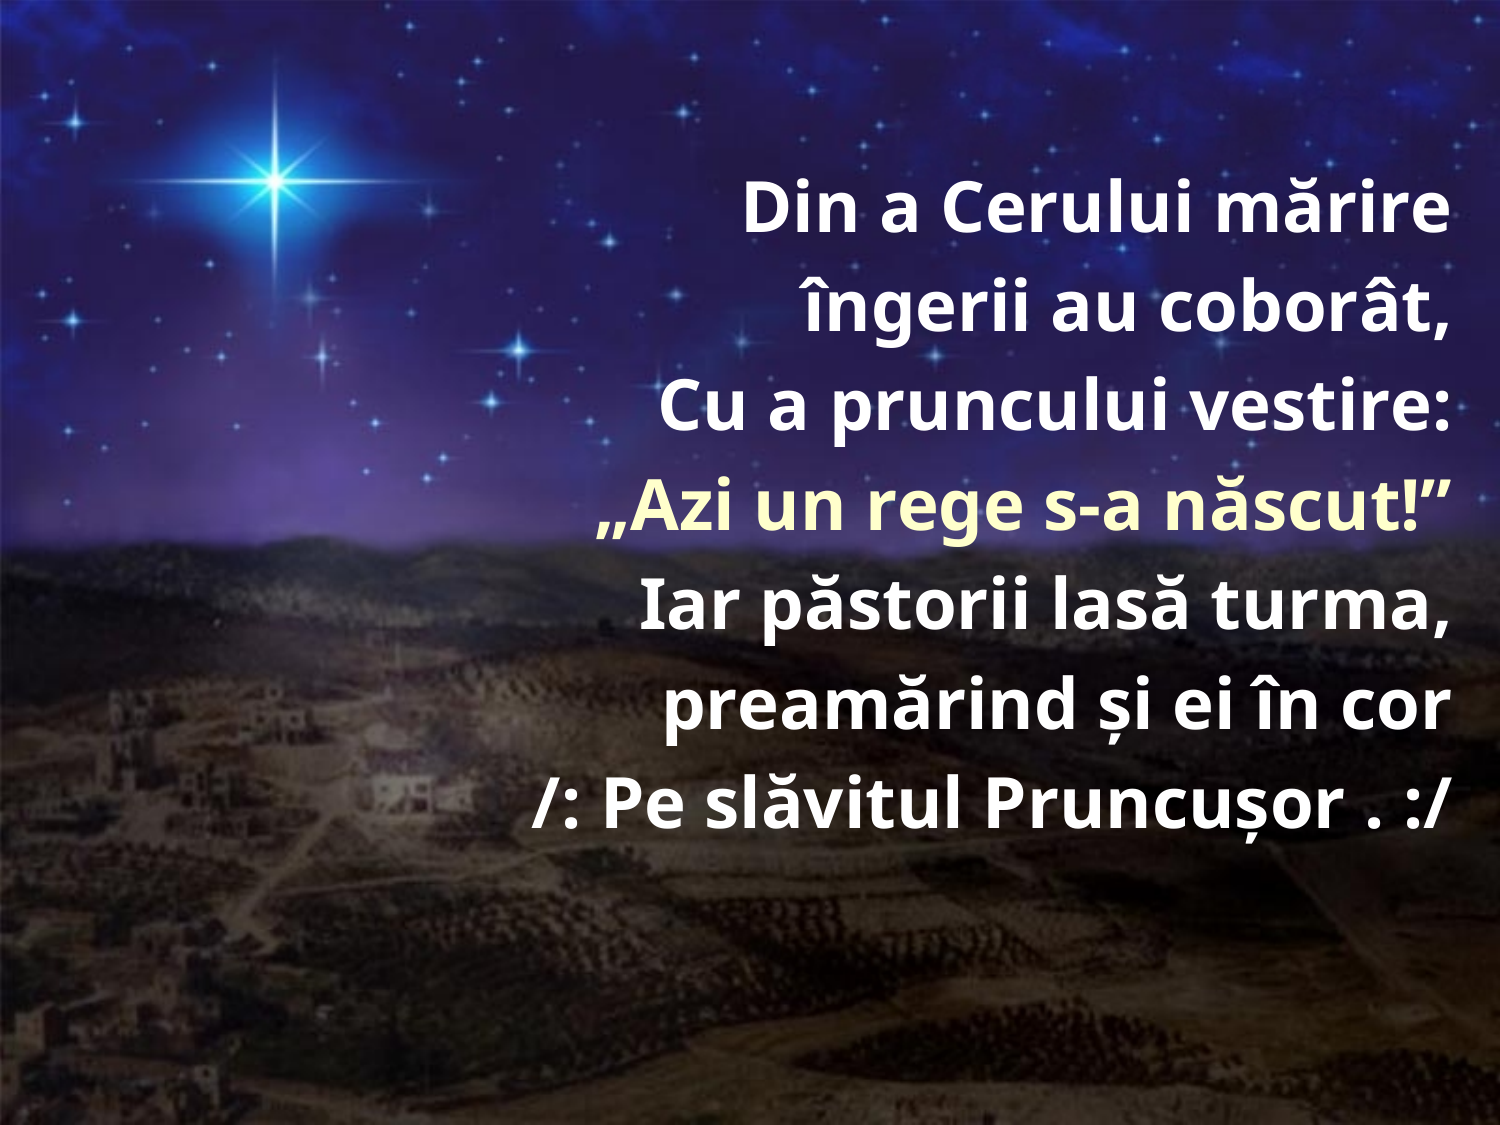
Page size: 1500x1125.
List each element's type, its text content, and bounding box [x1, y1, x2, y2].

picture [0, 0, 1500, 1125]
subtitle Din a Cerului mărire îngerii au coborât, Cu a pruncului vestire: „Azi un rege s-a născut!” Iar păstorii lasă turma, preamărind şi ei în cor /: Pe slăvitul Pruncuşor . :/ [118, 153, 1469, 851]
